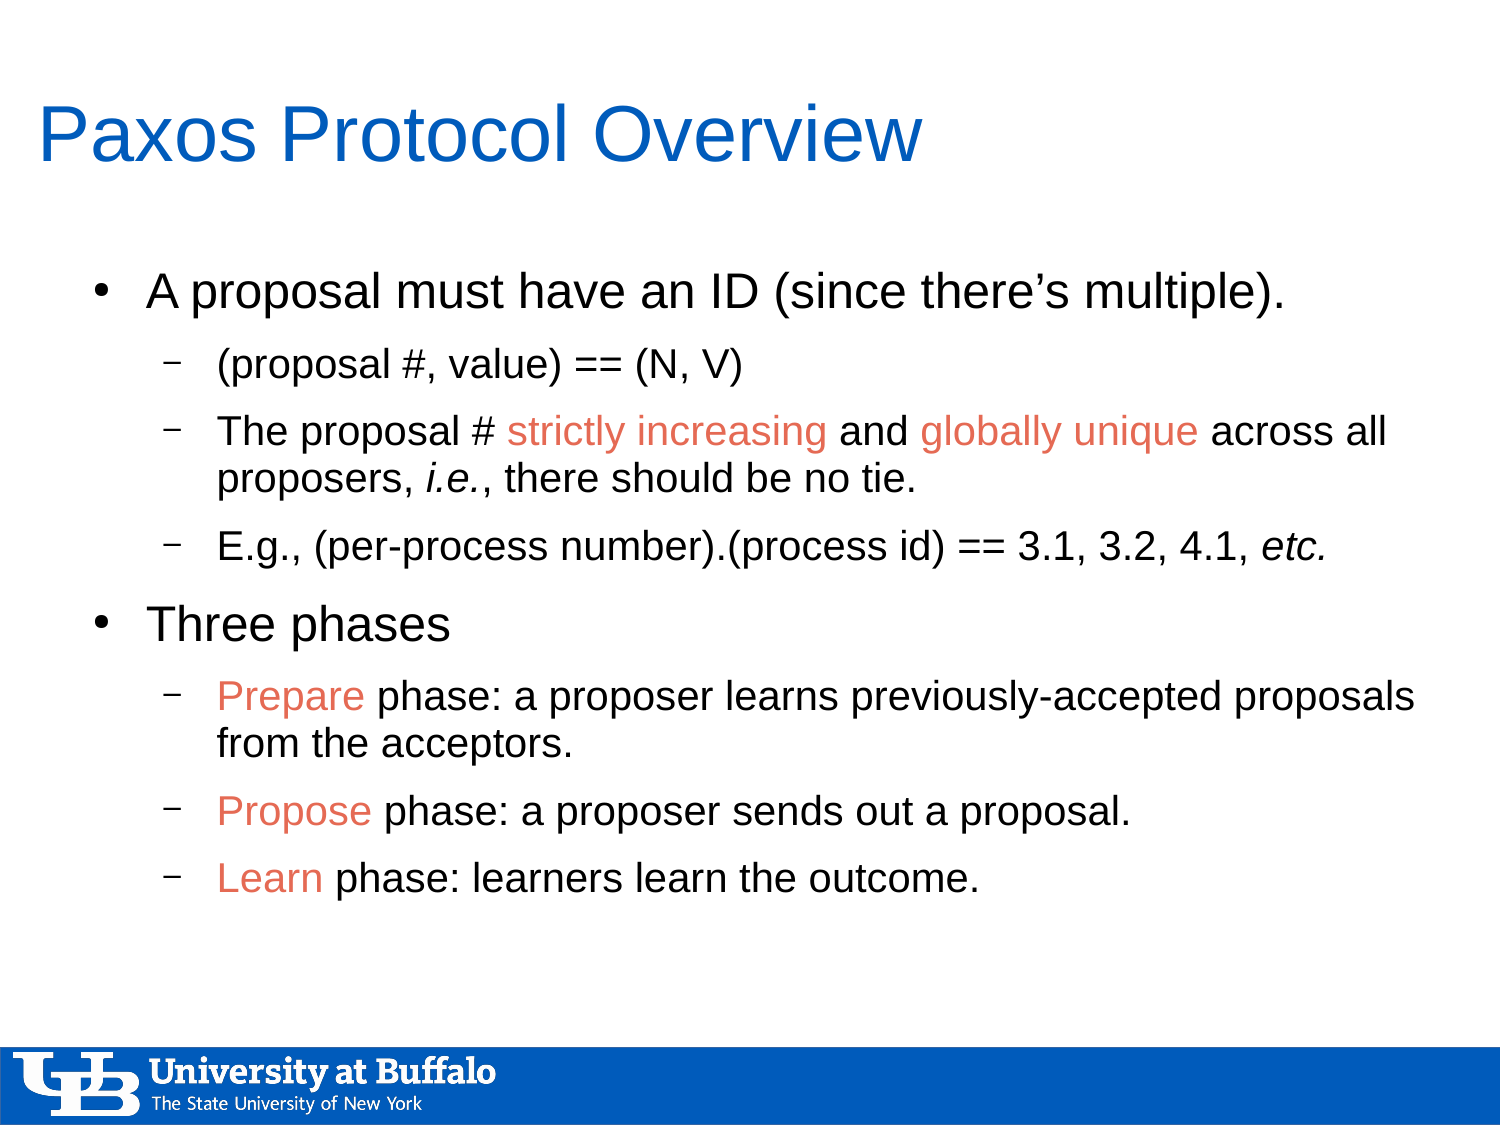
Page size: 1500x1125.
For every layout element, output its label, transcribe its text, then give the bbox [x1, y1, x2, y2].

title Paxos Protocol Overview [37, 40, 1388, 228]
picture [13, 1052, 496, 1116]
list A proposal must have an ID (since there’s multiple). (proposal #, value) == (N, V) The proposal # strictly increasing and globally unique across all proposers, i.e., there should be no tie. E.g., (per-process number).(process id) == 3.1, 3.2, 4.1, etc. Three phases Prepare phase: a proposer learns previously-accepted proposals from the acceptors. Propose phase: a proposer sends out a proposal. Learn phase: learners learn the outcome. [75, 263, 1425, 916]
